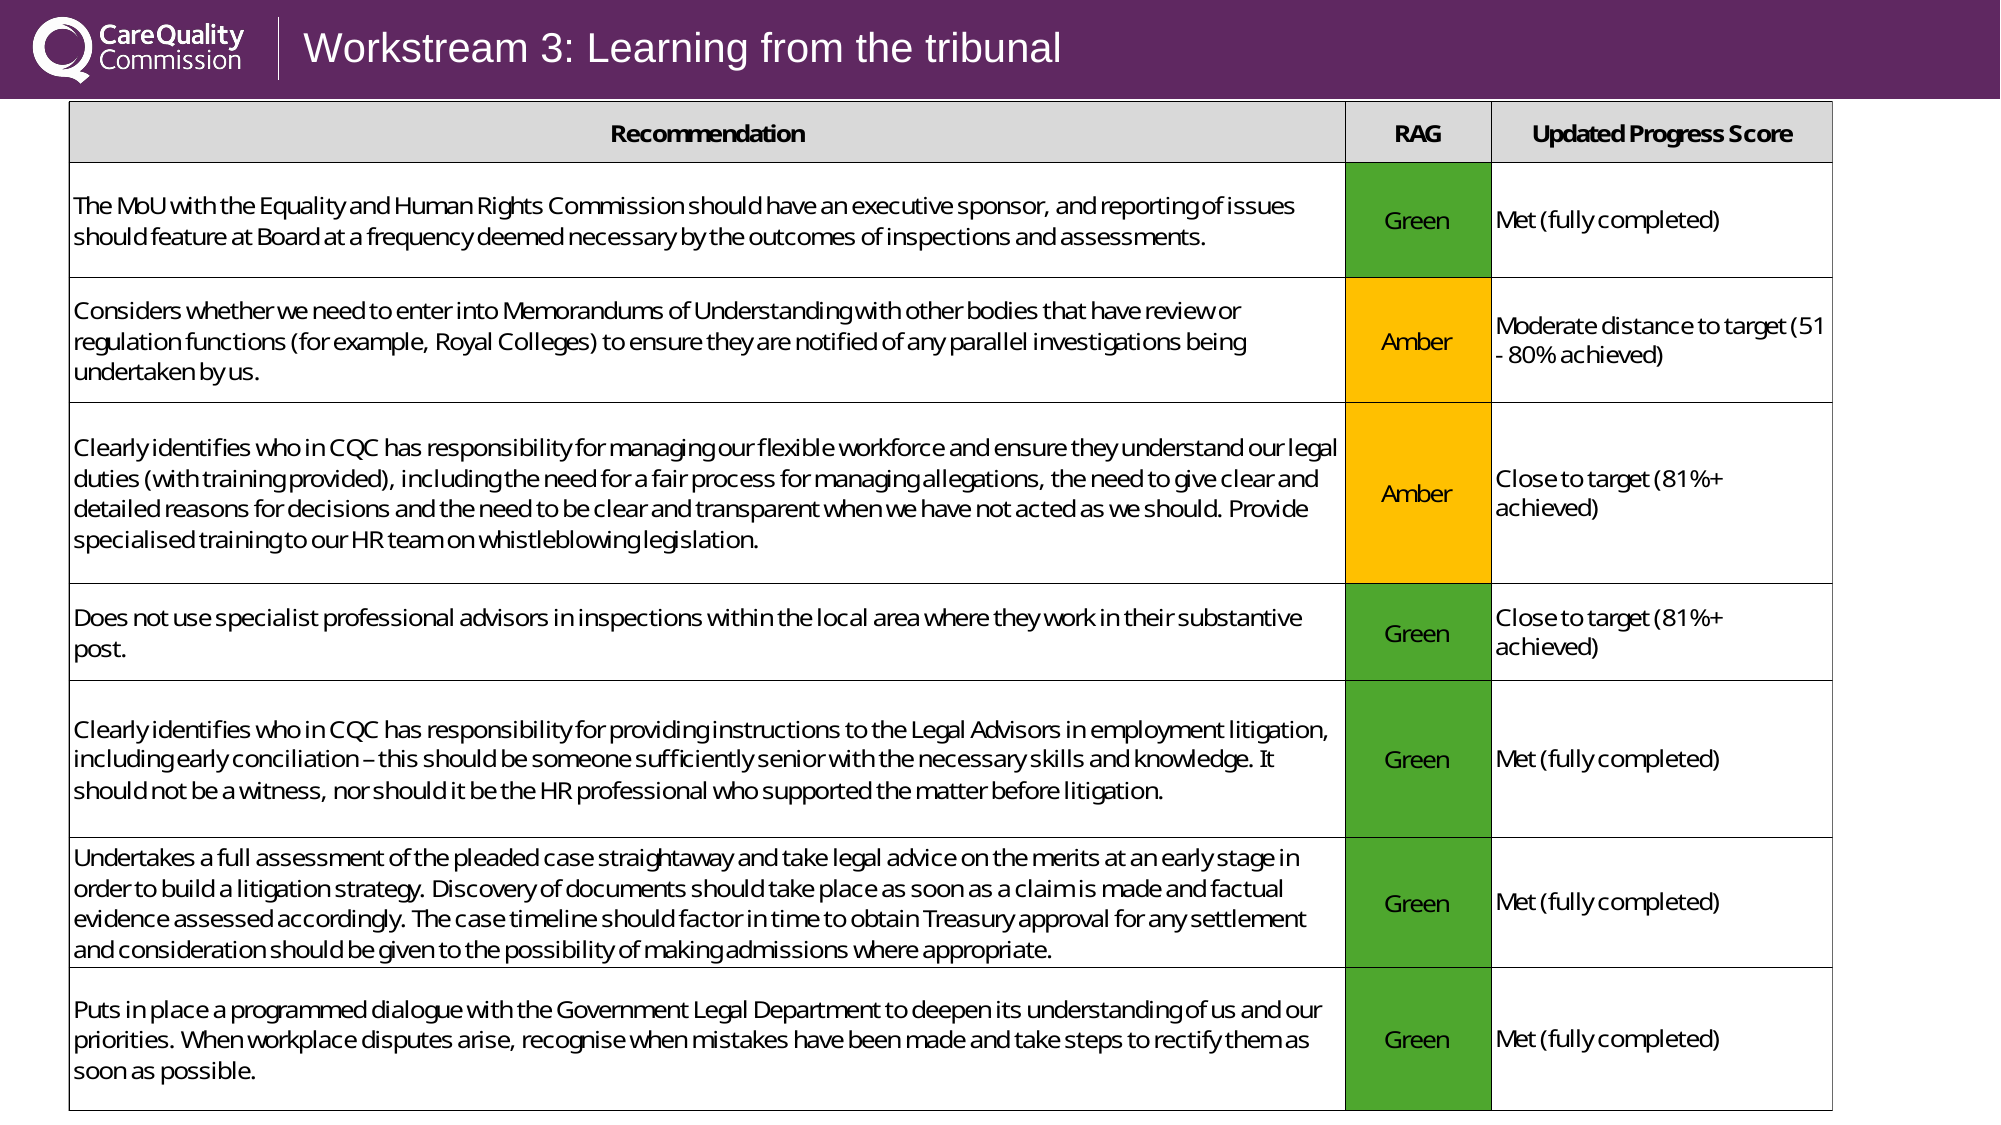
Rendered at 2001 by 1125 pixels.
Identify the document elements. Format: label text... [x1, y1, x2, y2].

text_box Workstream 3: Learning from the tribunal [288, 13, 1371, 80]
text_box [0, 0, 2000, 99]
picture [32, 16, 245, 84]
picture [68, 101, 1834, 1112]
